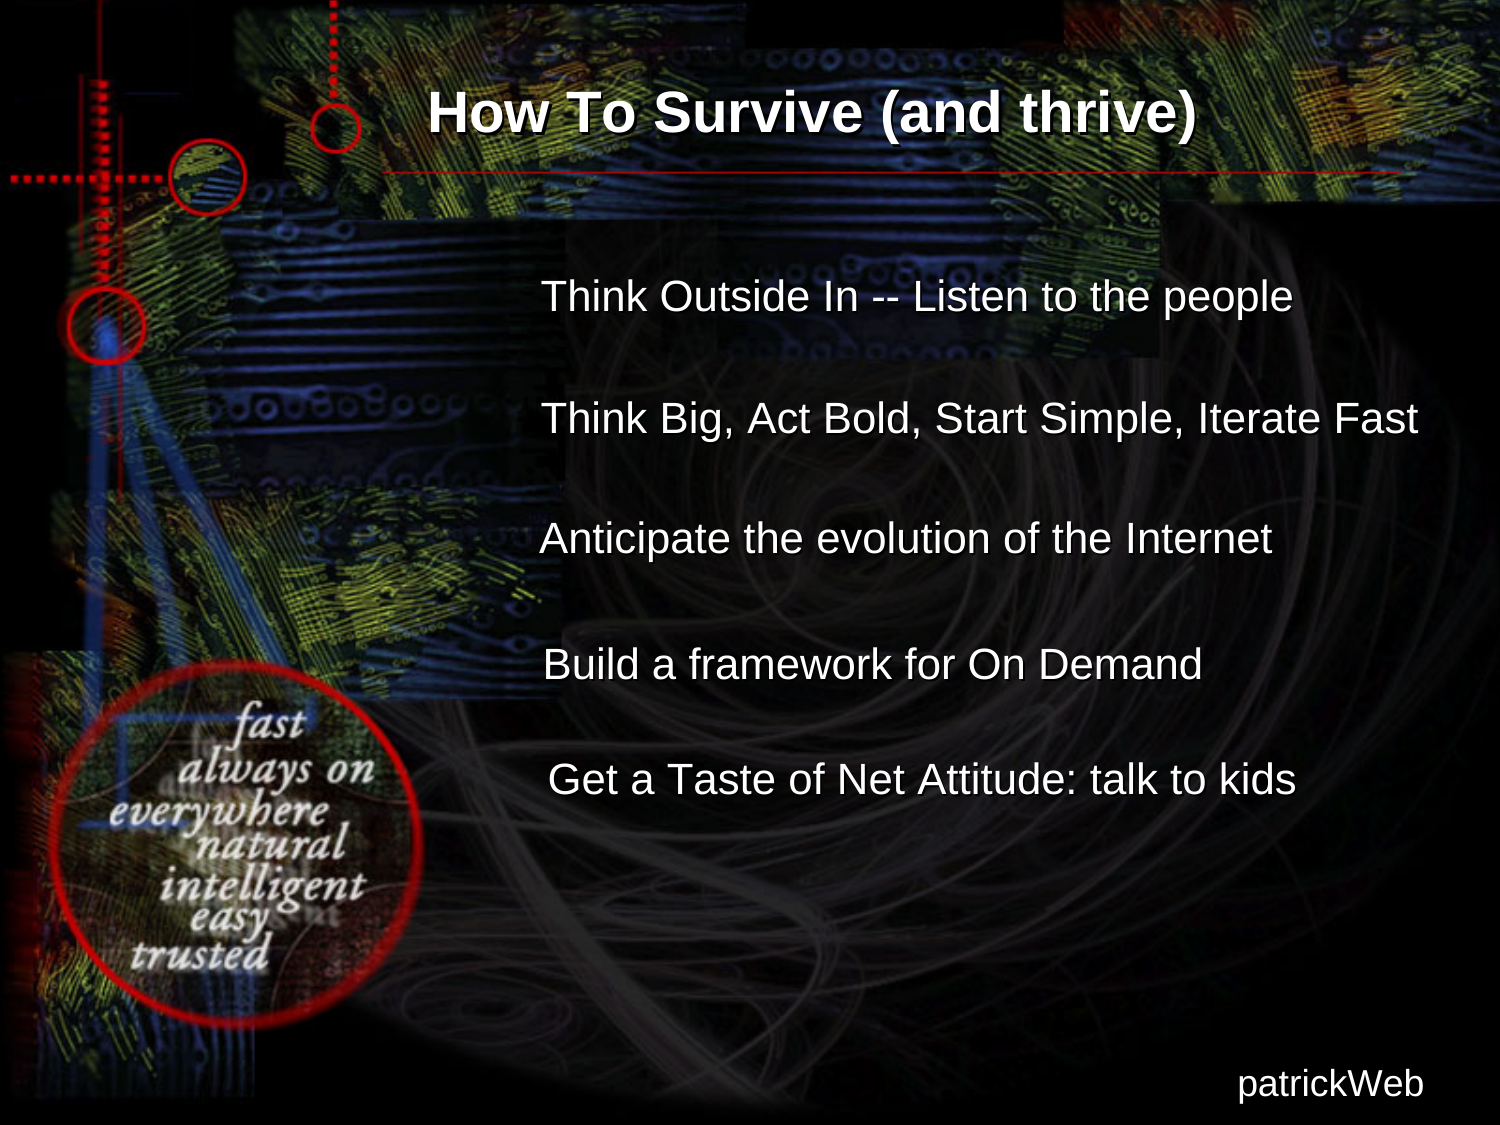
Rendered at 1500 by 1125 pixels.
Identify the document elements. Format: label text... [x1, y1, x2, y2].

text_box [1119, 1036, 1456, 1093]
list Think Big, Act Bold, Start Simple, Iterate Fast [525, 382, 1500, 473]
title How To Survive (and thrive) [412, 45, 1450, 175]
list Anticipate the evolution of the Internet [524, 502, 1462, 580]
picture [0, 0, 1500, 1125]
list Think Outside In -- Listen to the people [525, 260, 1449, 338]
list Build a framework for On Demand [527, 628, 1317, 706]
list Get a Taste of Net Attitude: talk to kids [532, 743, 1476, 821]
text_box patrickWeb [1237, 1059, 1477, 1102]
